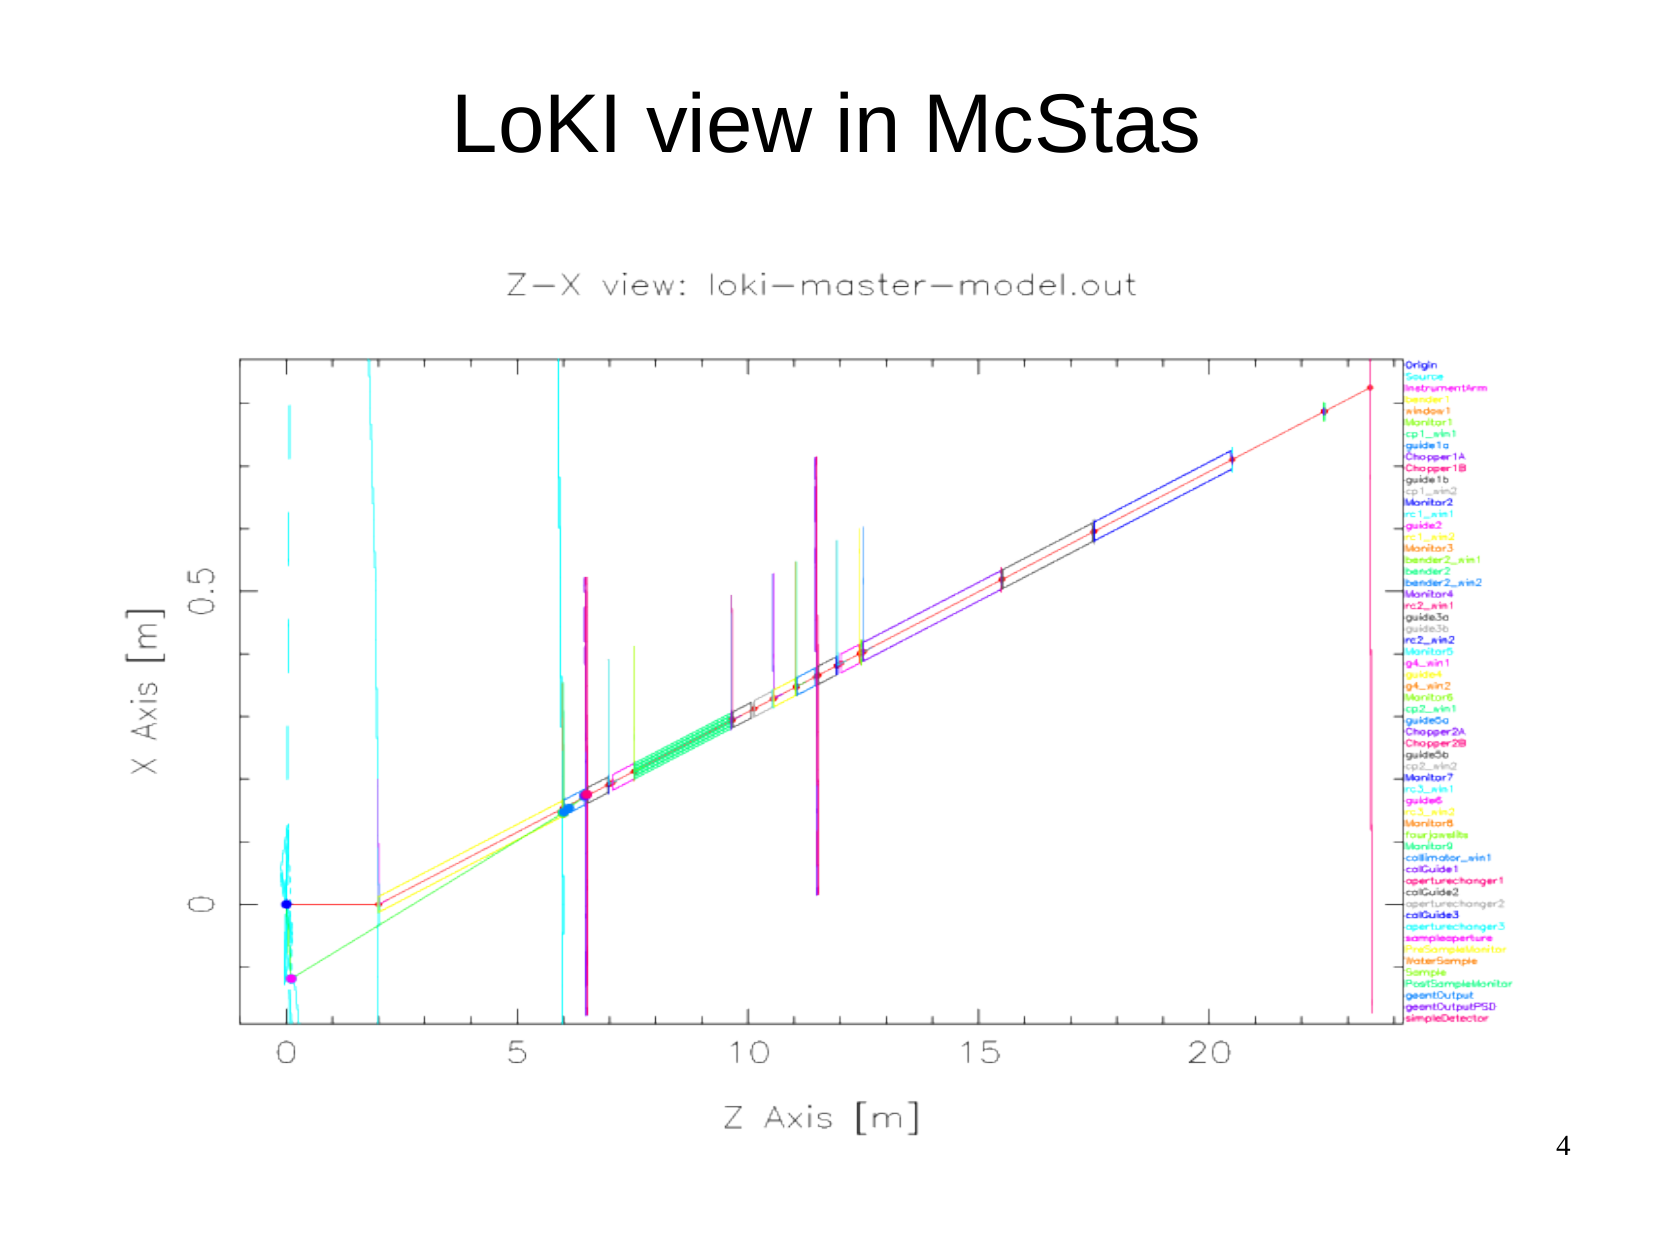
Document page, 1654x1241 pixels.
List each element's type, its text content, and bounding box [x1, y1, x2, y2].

picture [53, 189, 1591, 1195]
title LoKI view in McStas [82, 19, 1571, 189]
